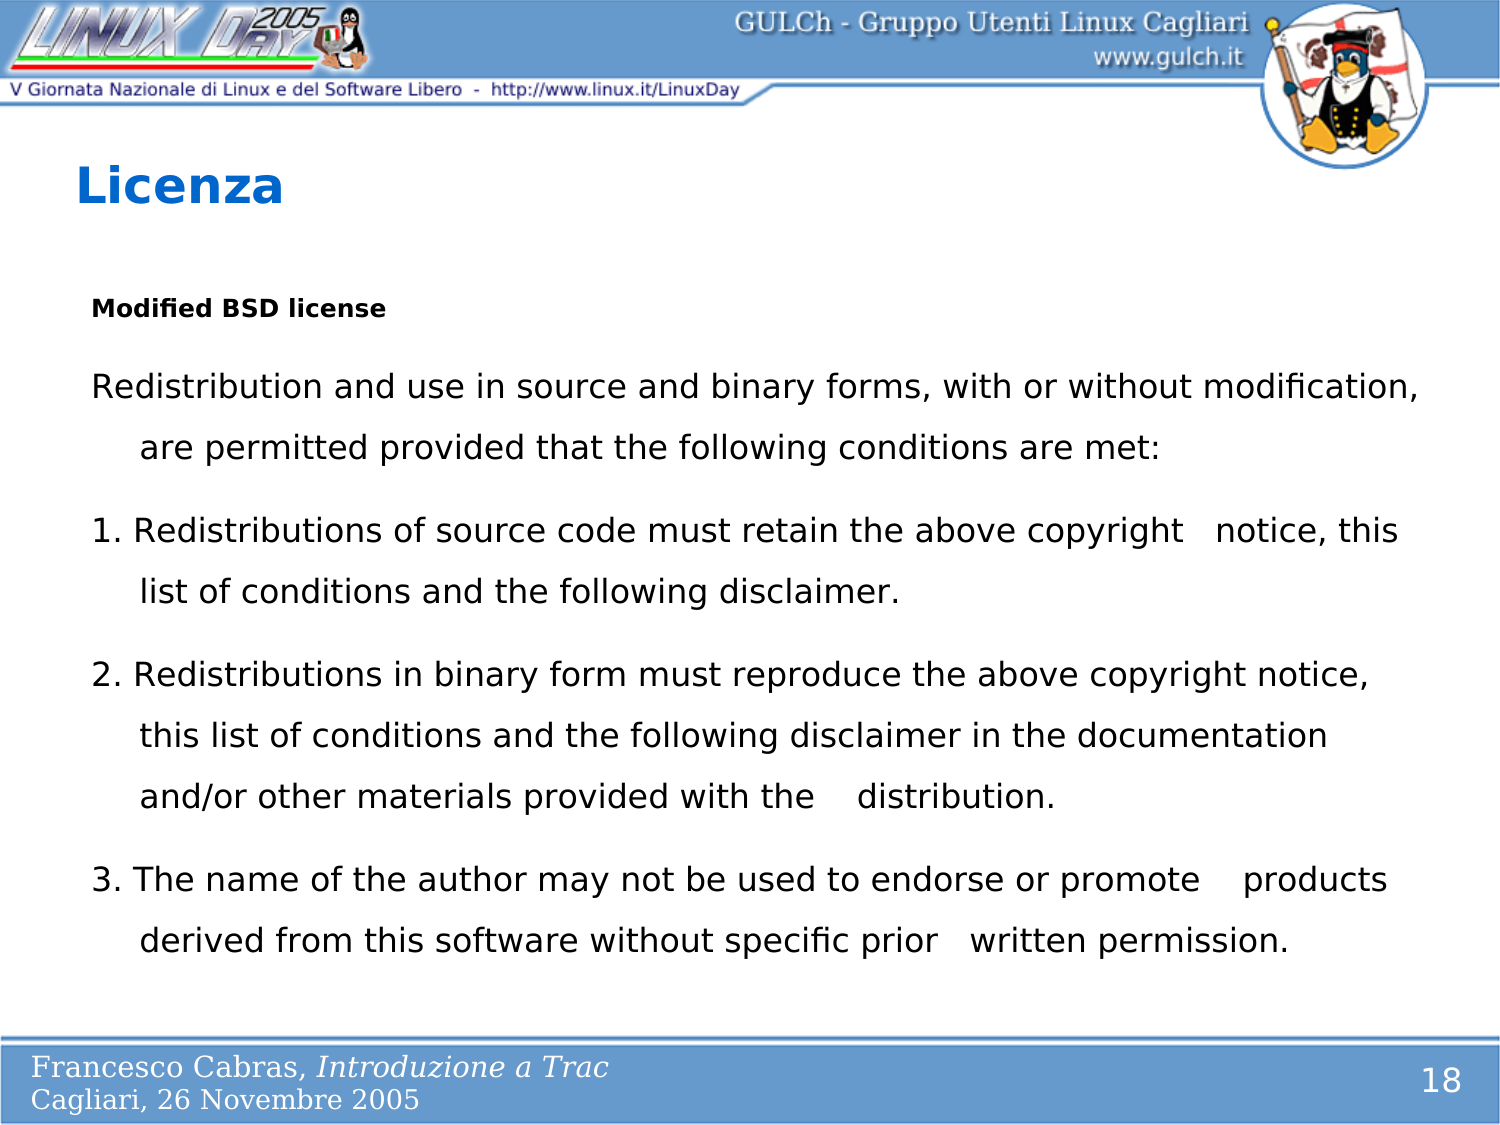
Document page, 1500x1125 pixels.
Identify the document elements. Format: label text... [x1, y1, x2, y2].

list Modified BSD license Redistribution and use in source and binary forms, with or without modification, are permitted provided that the following conditions are met: 1. Redistributions of source code must retain the above copyright notice, this list of conditions and the following disclaimer. 2. Redistributions in binary form must reproduce the above copyright notice, this list of conditions and the following disclaimer in the documentation and/or other materials provided with the distribution. 3. The name of the author may not be used to endorse or promote products derived from this software without specific prior written permission. [75, 262, 1426, 1013]
picture [0, 0, 1500, 1125]
title Licenza [75, 149, 1276, 226]
